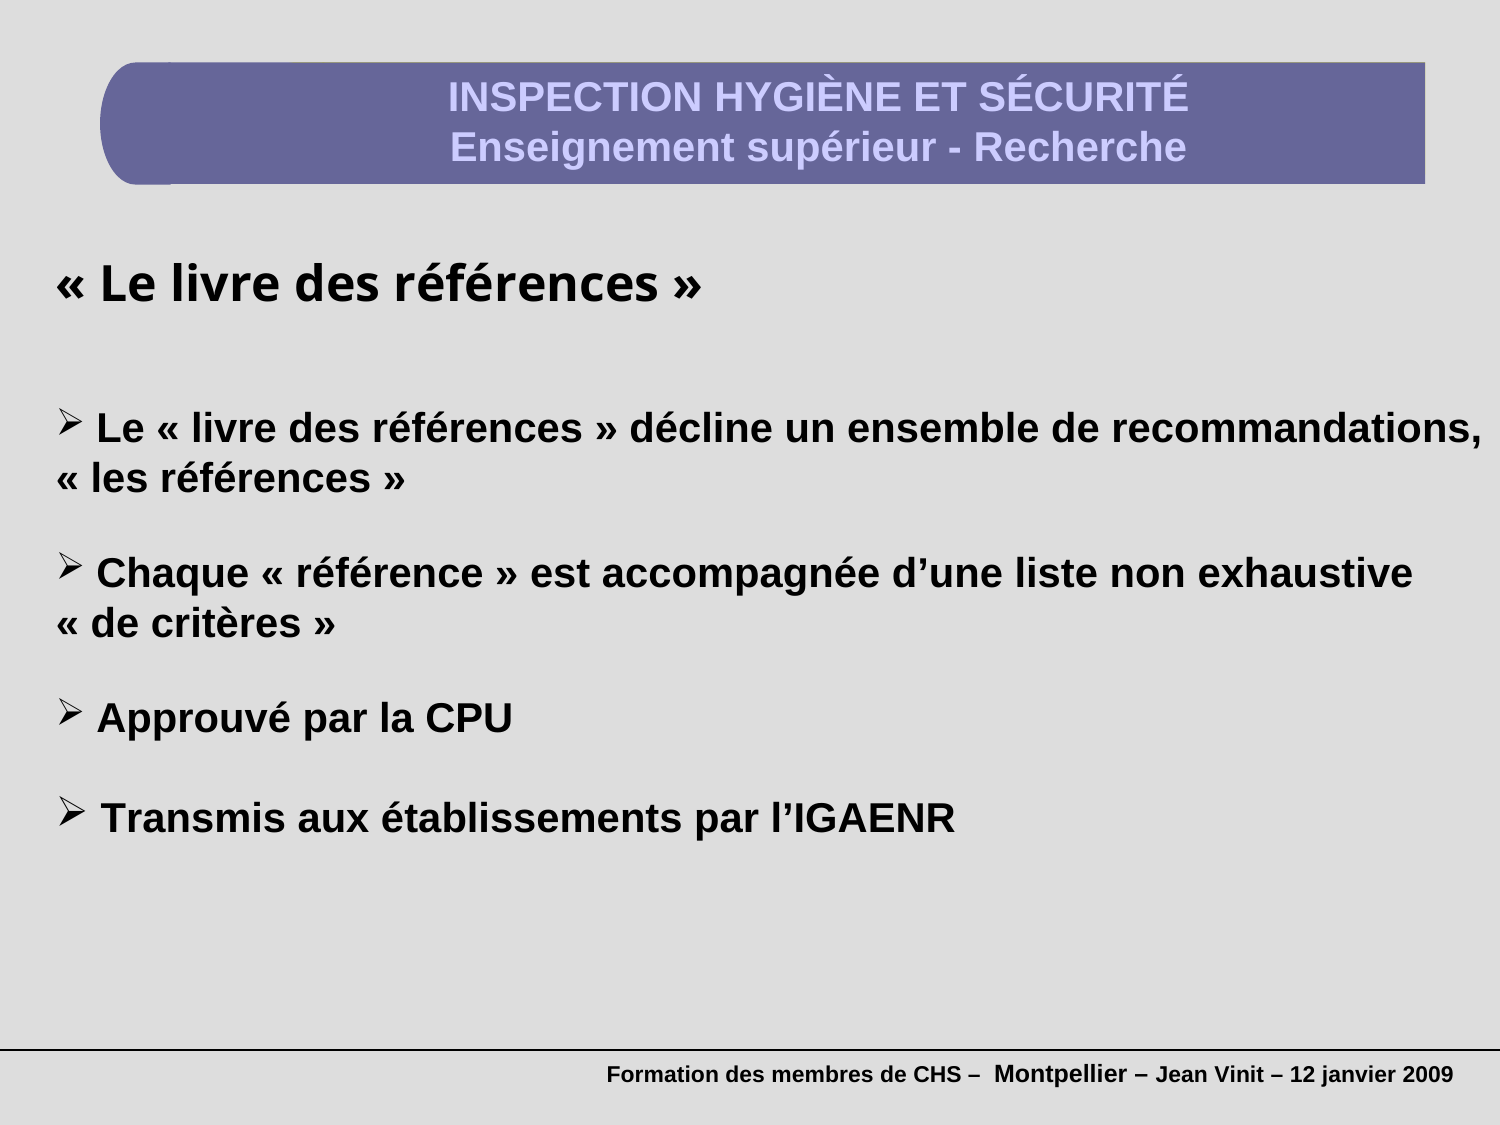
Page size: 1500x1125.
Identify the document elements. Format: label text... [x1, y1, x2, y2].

text_box « Le livre des références » Le « livre des références » décline un ensemble de recommandations, « les références » Chaque « référence » est accompagnée d’une liste non exhaustive « de critères » Approuvé par la CPU Transmis aux établissements par l’IGAENR [41, 243, 1500, 1039]
